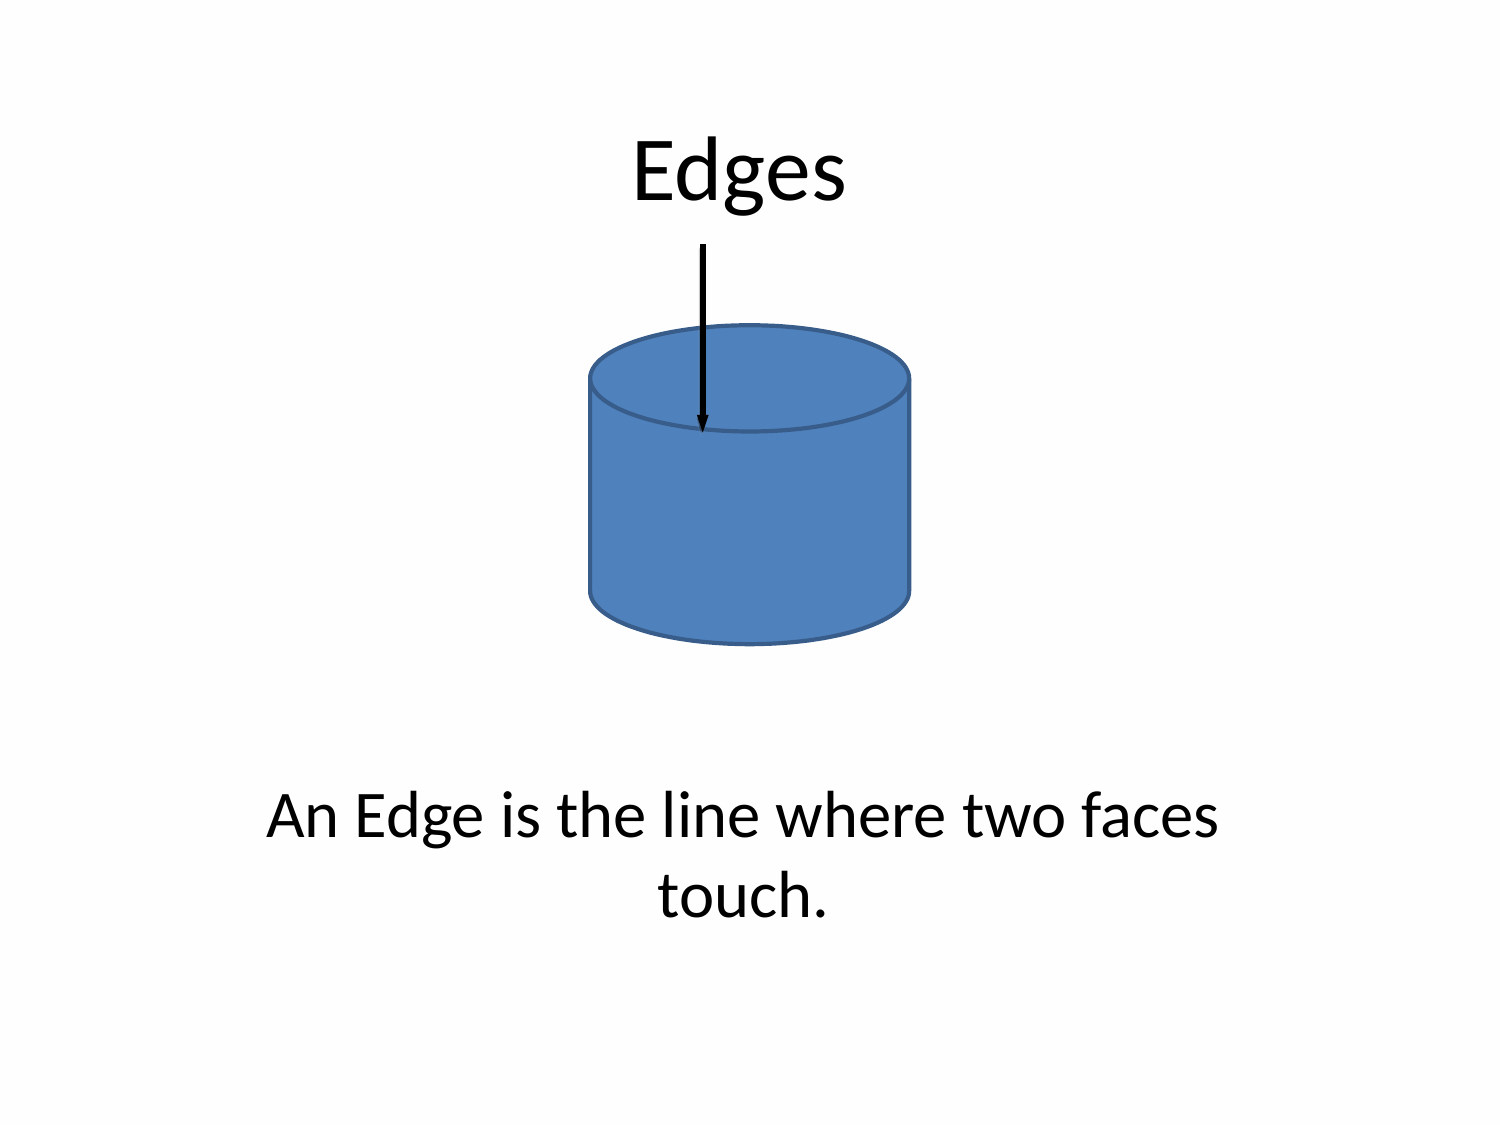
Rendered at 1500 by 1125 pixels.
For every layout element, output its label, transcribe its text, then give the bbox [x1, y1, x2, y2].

text_box [590, 325, 910, 645]
subtitle An Edge is the line where two faces touch. [218, 763, 1269, 1051]
title Edges [112, 42, 1388, 284]
